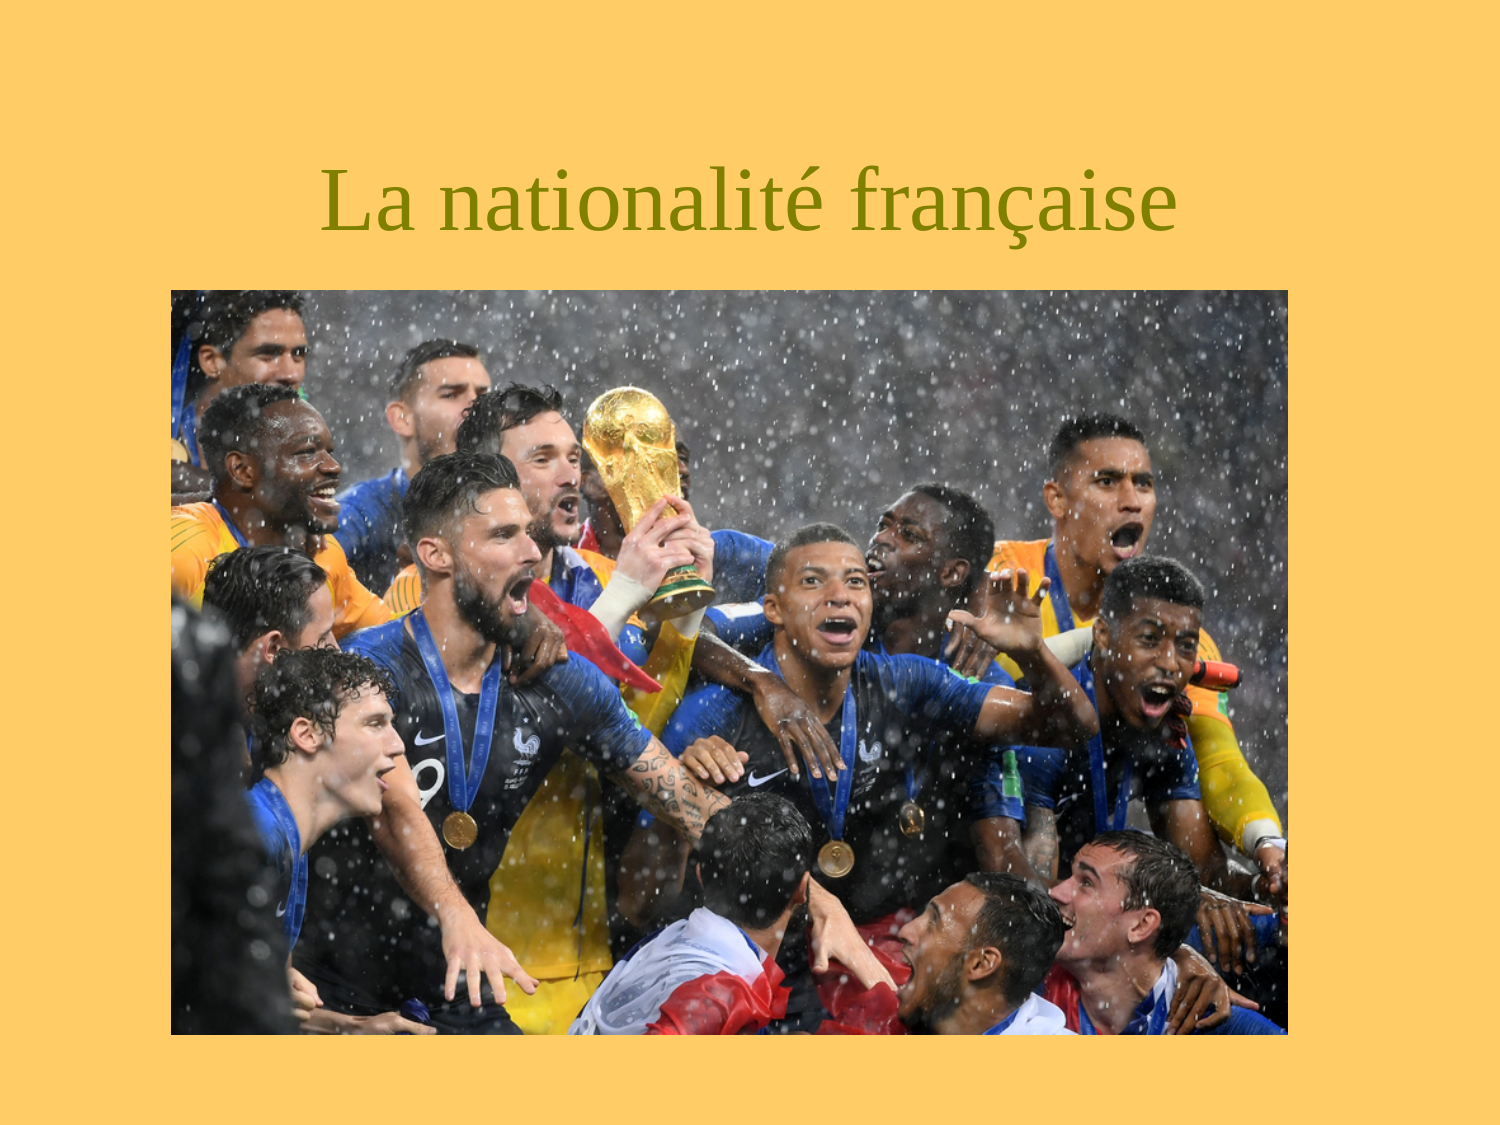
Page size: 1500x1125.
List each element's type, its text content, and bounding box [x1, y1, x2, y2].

picture [171, 290, 1288, 1035]
title La nationalité française [112, 99, 1388, 288]
